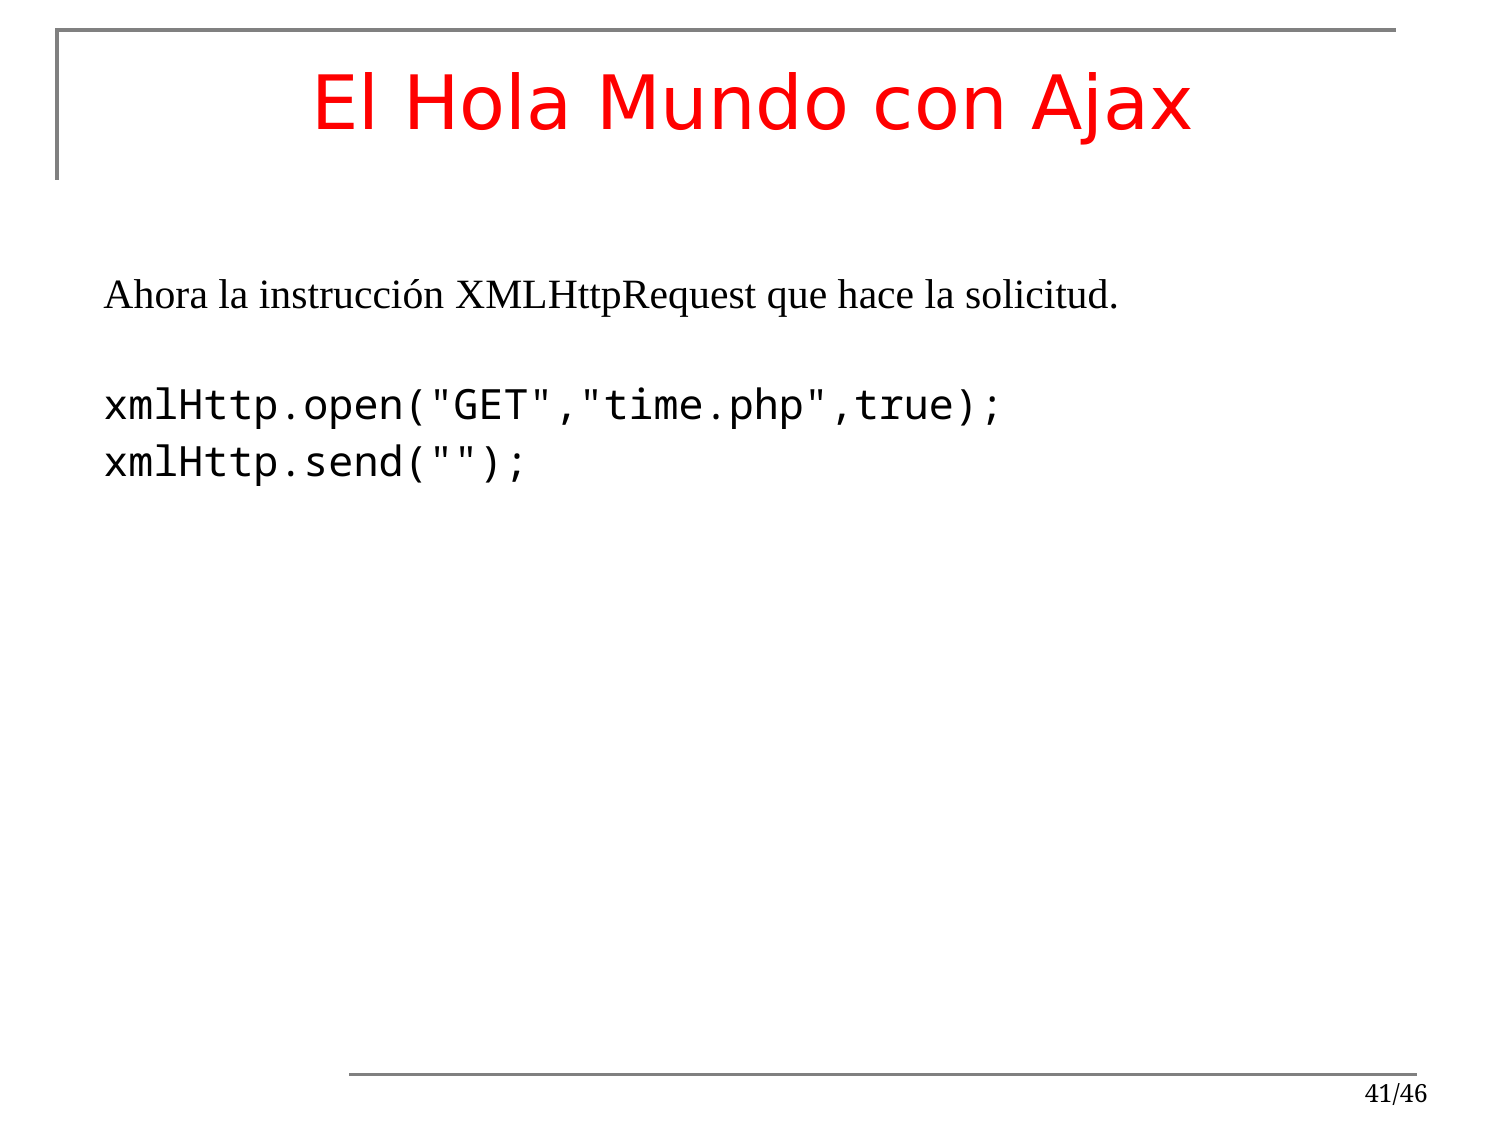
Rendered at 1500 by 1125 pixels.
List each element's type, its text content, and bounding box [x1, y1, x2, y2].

text_box Ahora la instrucción XMLHttpRequest que hace la solicitud. xmlHttp.open("GET","time.php",true); xmlHttp.send(""); [88, 263, 1477, 474]
title El Hola Mundo con Ajax [59, 52, 1447, 155]
